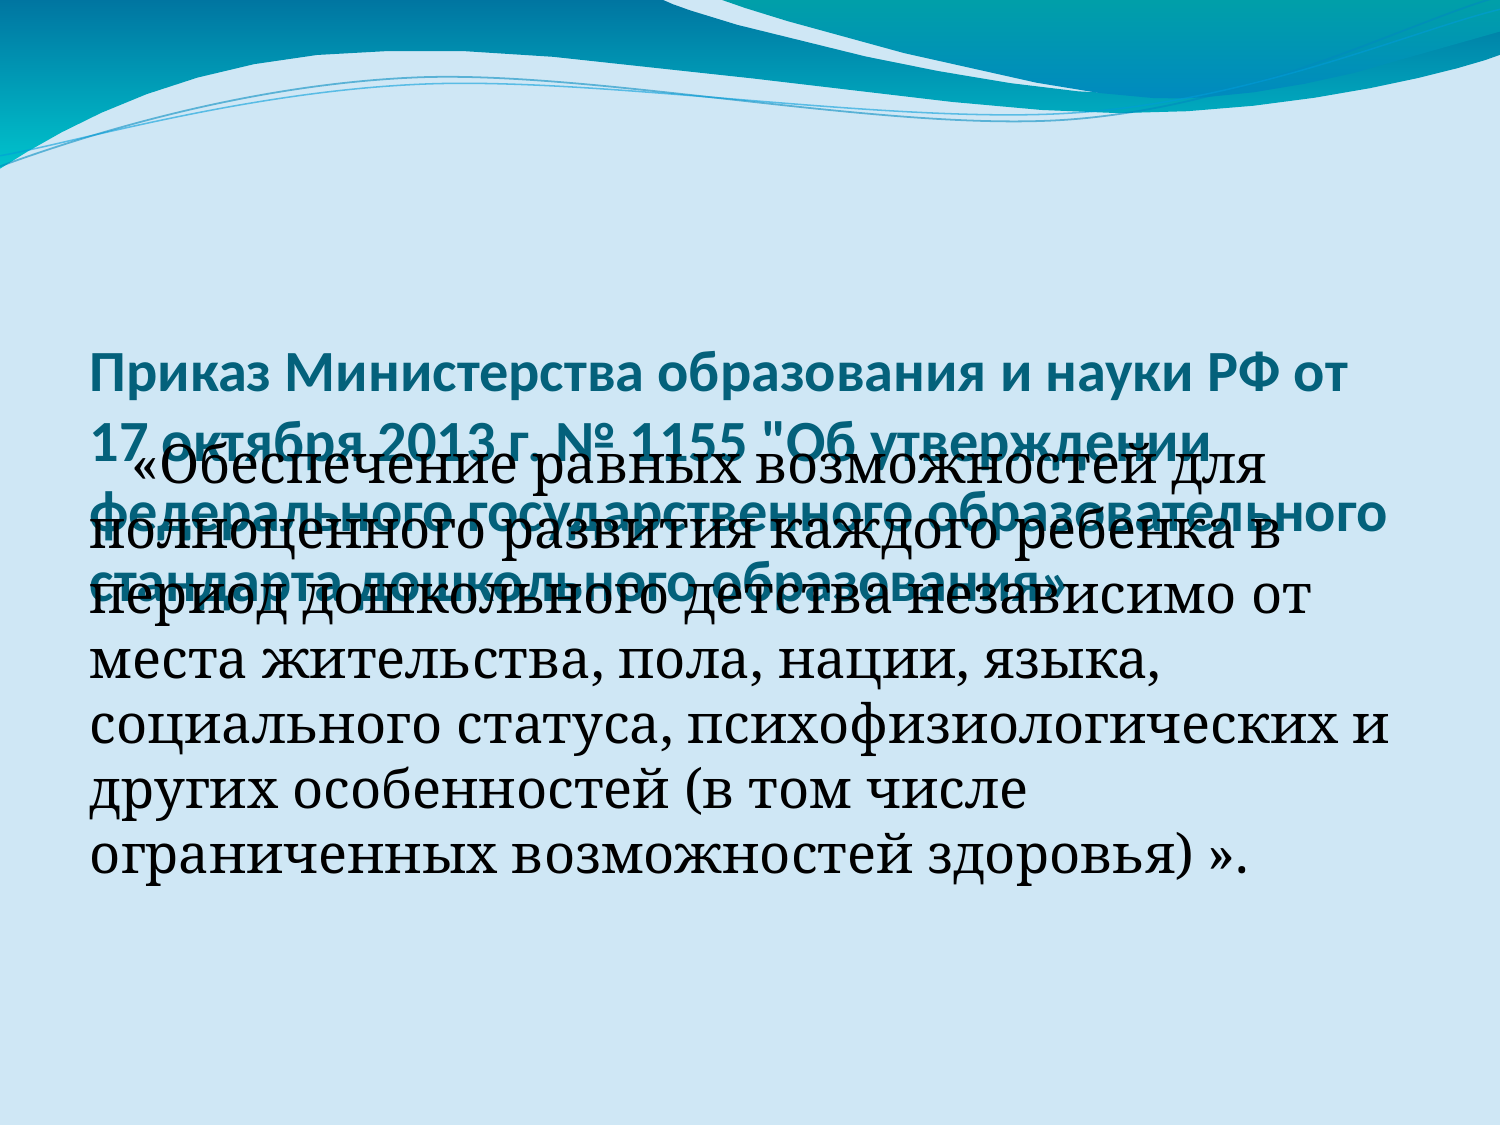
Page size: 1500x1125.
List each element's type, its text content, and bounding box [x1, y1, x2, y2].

title Приказ Министерства образования и науки РФ от 17 октября 2013 г. № 1155 "Об утверждении федерального государственного образовательного стандарта дошкольного образования» [75, 115, 1425, 399]
list «Обеспечение равных возможностей для полноценного развития каждого ребенка в период дошкольного детства независимо от места жительства, пола, нации, языка, социального статуса, психофизиологических и других особенностей (в том числе ограниченных возможностей здоровья) ». [75, 421, 1425, 1038]
